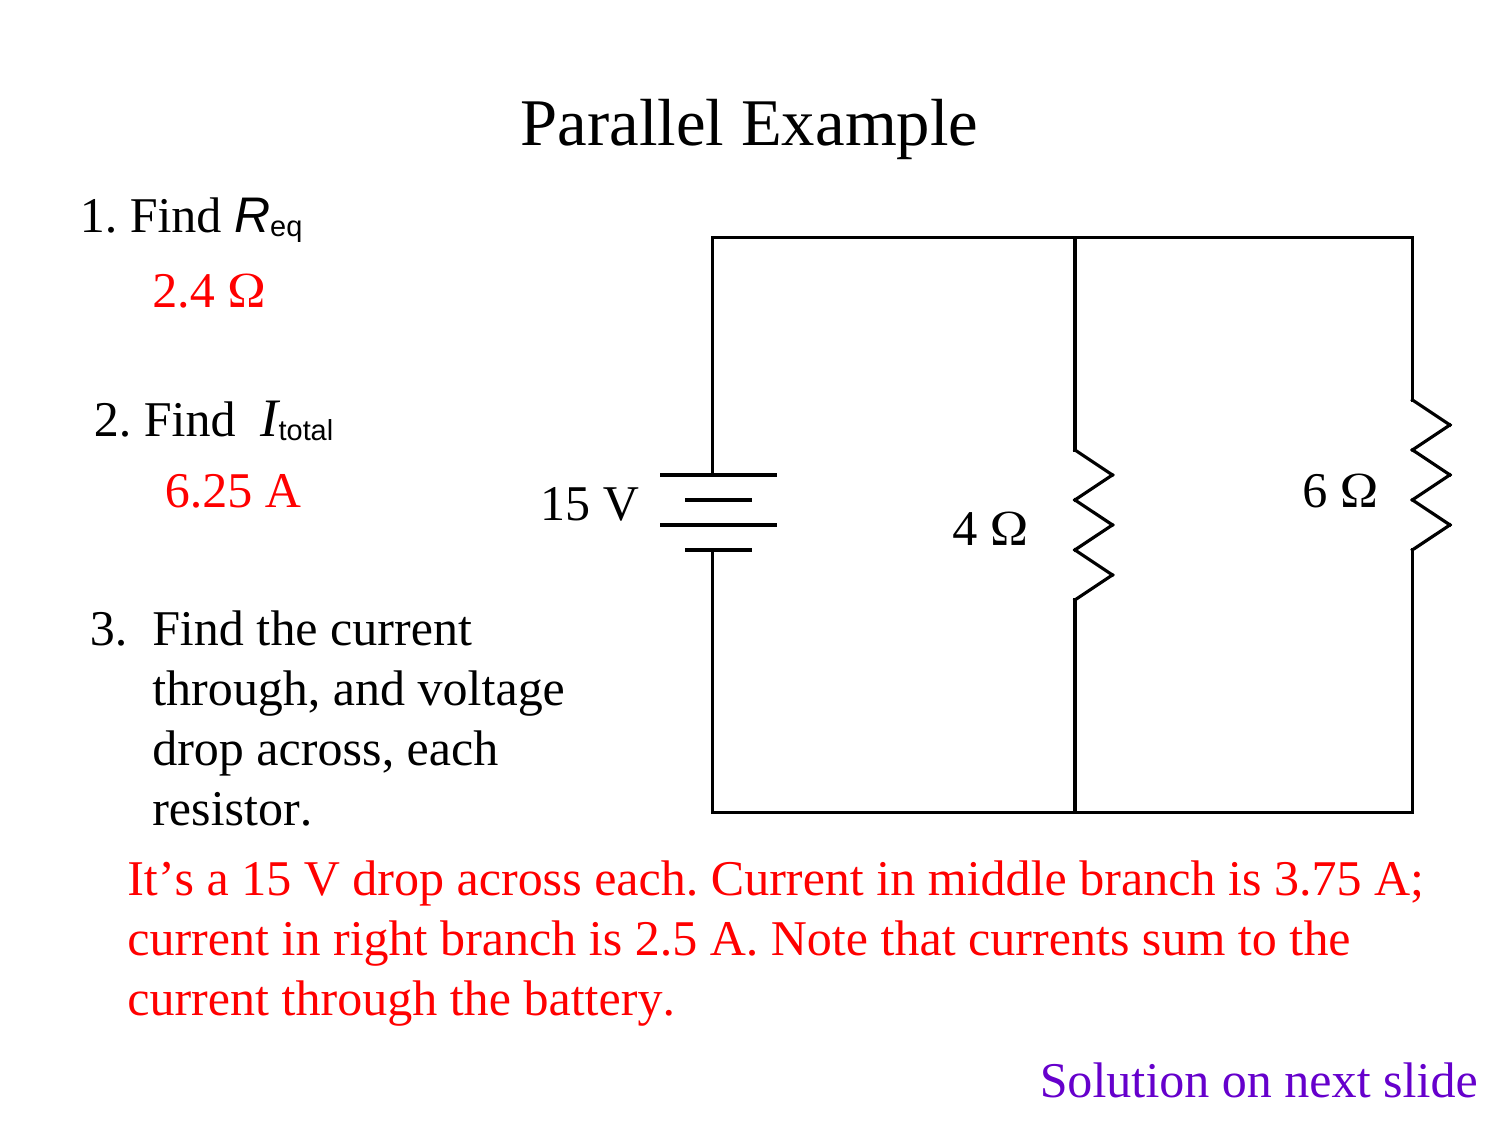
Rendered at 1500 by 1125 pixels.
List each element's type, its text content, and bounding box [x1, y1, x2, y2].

text_box Solution on next slide [1024, 1039, 1500, 1116]
text_box 2.4  [137, 251, 313, 326]
text_box 15 V [525, 462, 654, 538]
title Parallel Example [112, 71, 1388, 167]
text_box 1. Find Req [65, 174, 318, 251]
text_box 6.25 A [149, 456, 338, 526]
text_box 3. Find the current through, and voltage drop across, each resistor. [74, 587, 638, 843]
text_box 4  [937, 487, 1063, 563]
text_box 2. Find Itotal [79, 374, 349, 456]
text_box 6  [1287, 449, 1394, 526]
text_box It’s a 15 V drop across each. Current in middle branch is 3.75 A; current in right branch is 2.5 A. Note that currents sum to the current through the battery. [112, 837, 1488, 1033]
